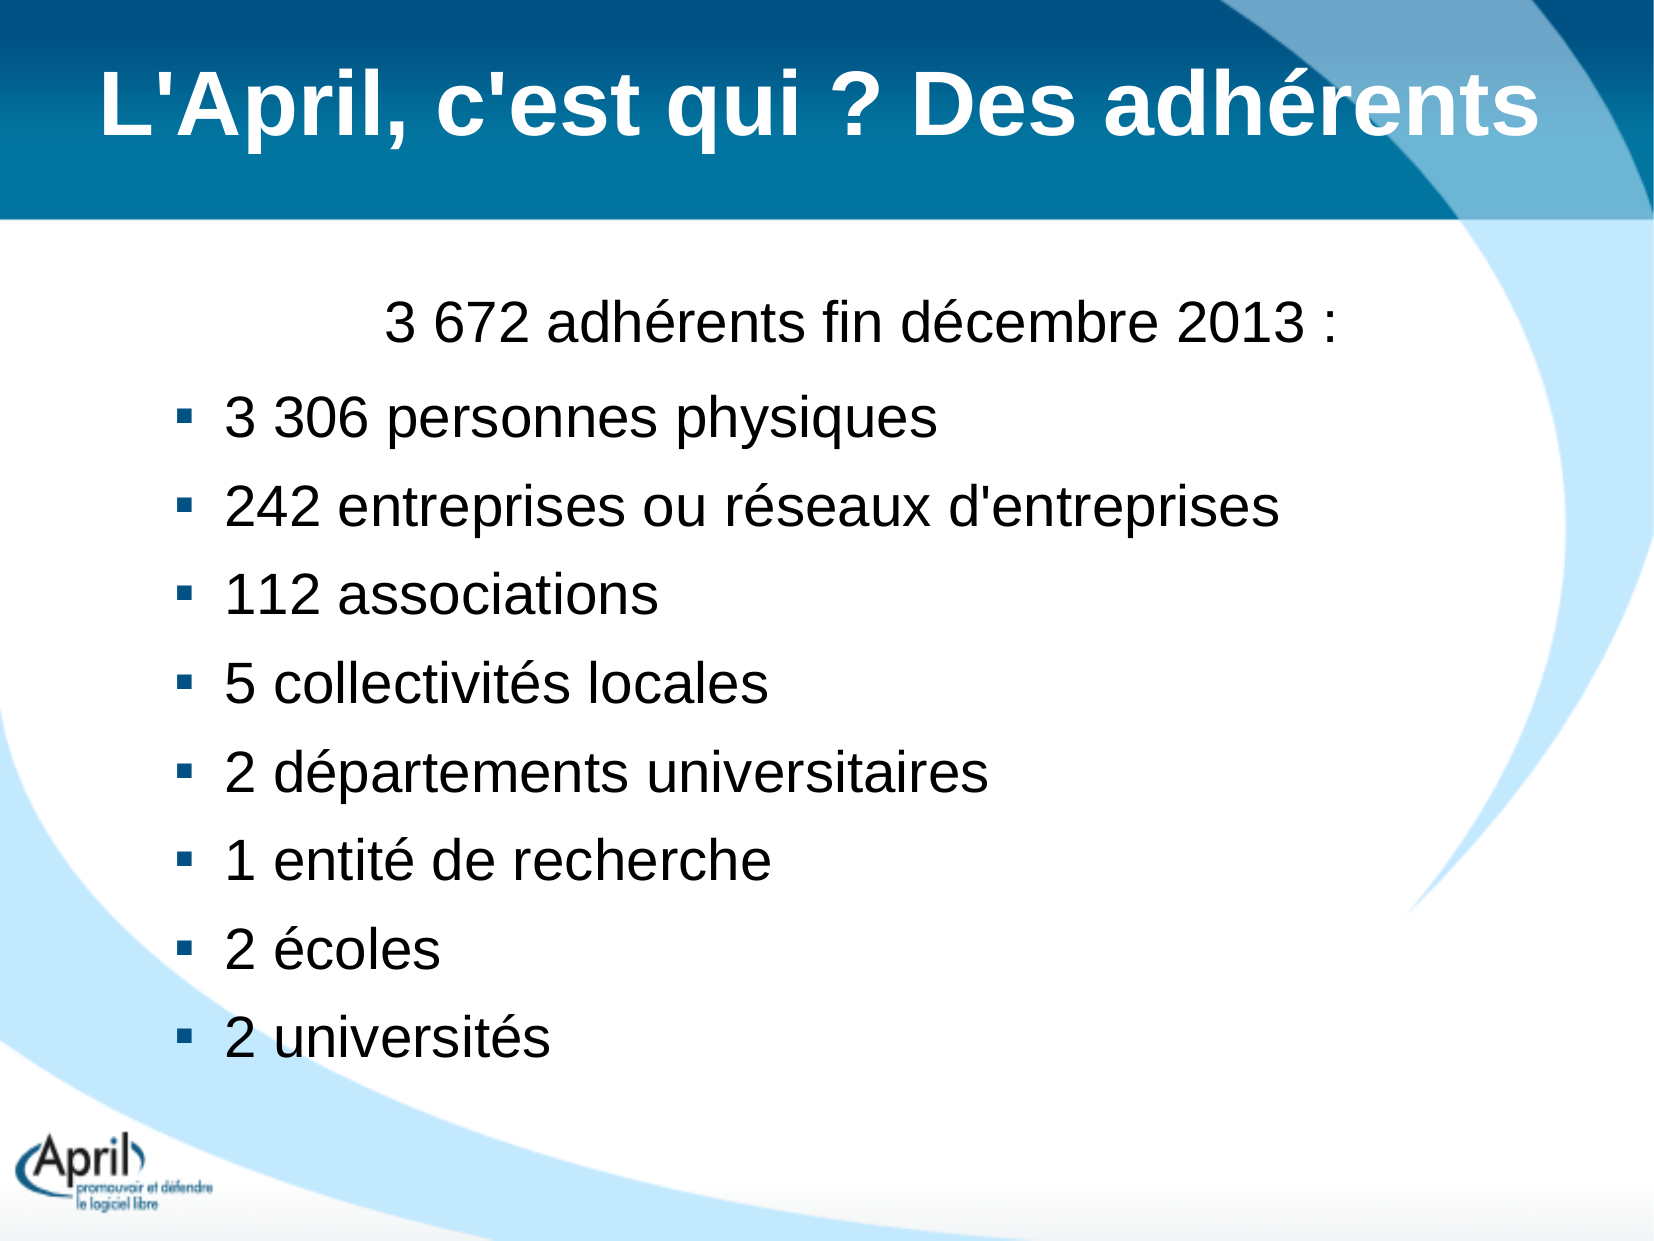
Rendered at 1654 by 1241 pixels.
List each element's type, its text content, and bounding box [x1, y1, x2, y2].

list 3 672 adhérents fin décembre 2013 : 3 306 personnes physiques 242 entreprises ou réseaux d'entreprises 112 associations 5 collectivités locales 2 départements universitaires 1 entité de recherche 2 écoles 2 universités [82, 290, 1571, 1094]
title L'April, c'est qui ? Des adhérents [76, 7, 1565, 200]
picture [0, 0, 1654, 1241]
